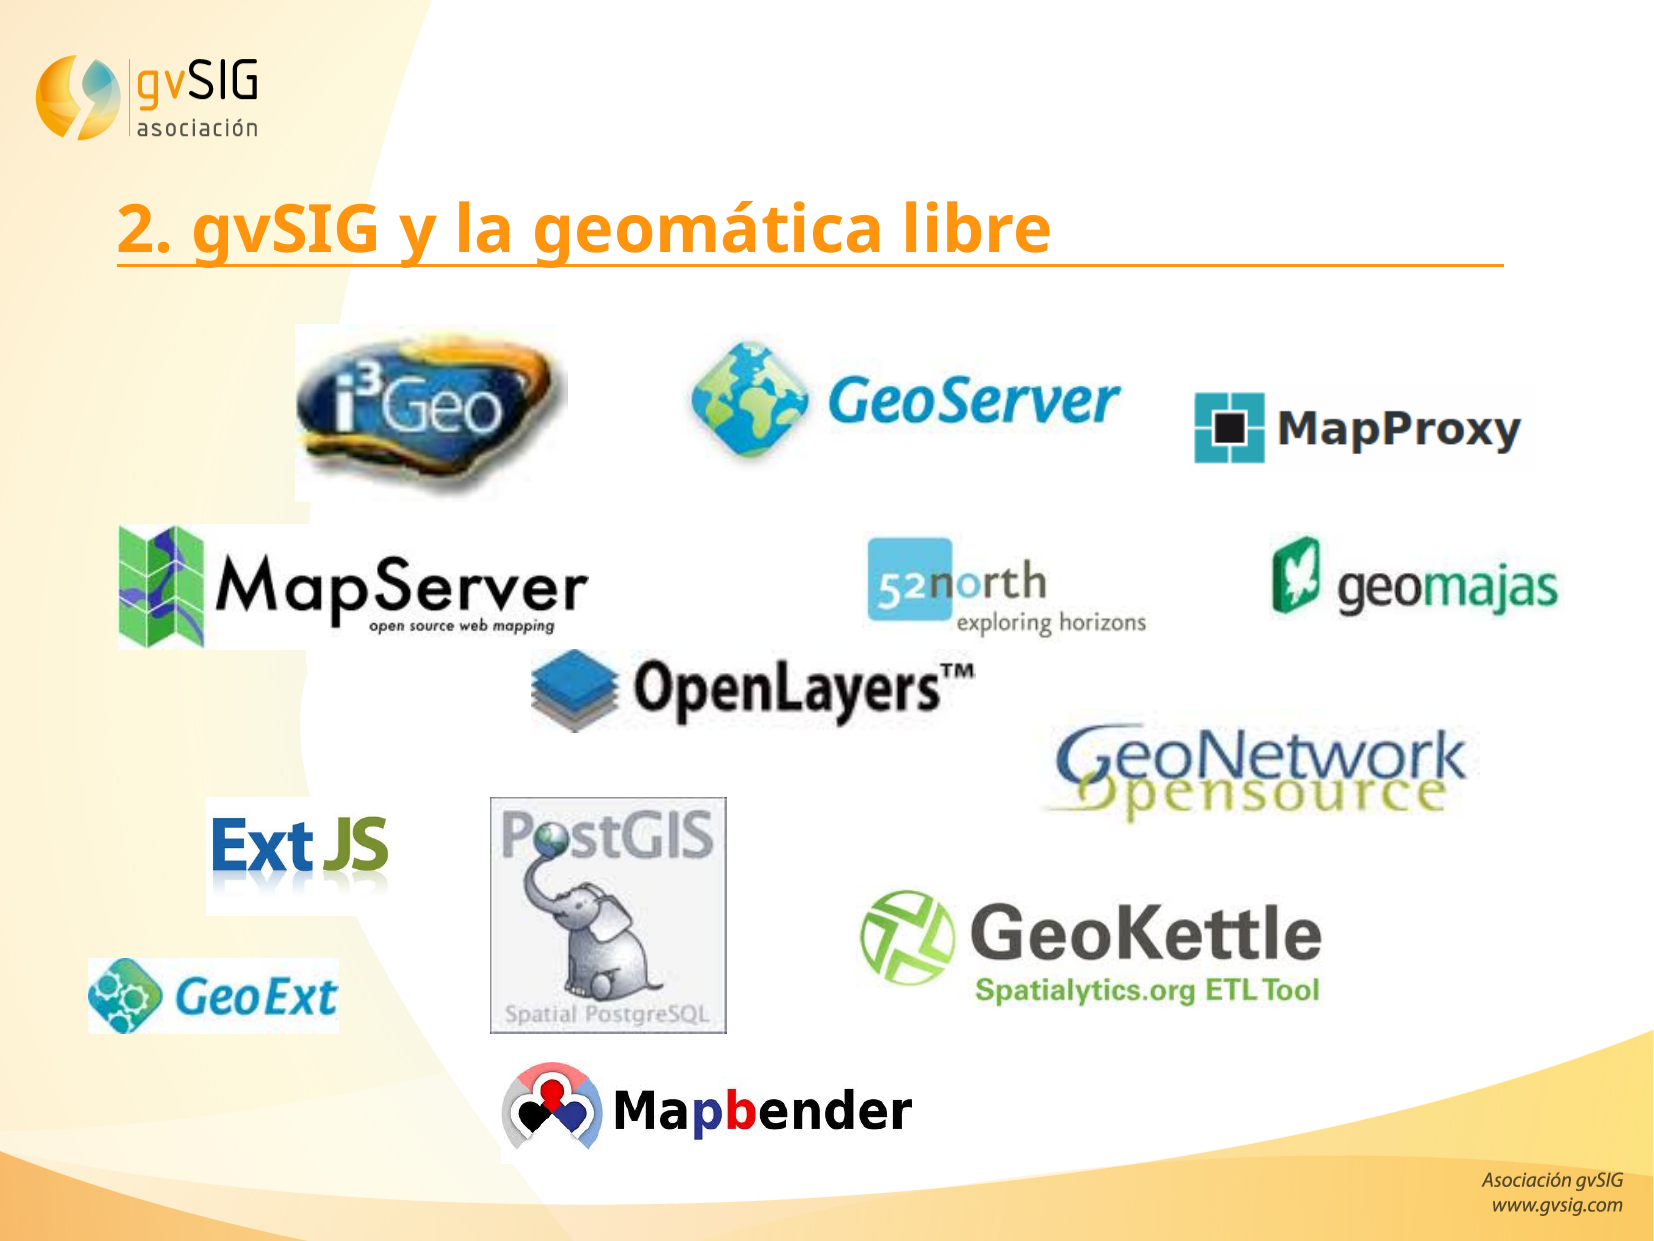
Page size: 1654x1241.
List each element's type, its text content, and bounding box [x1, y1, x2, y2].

title 2. gvSIG y la geomática libre [116, 177, 1605, 276]
picture [0, 0, 1654, 1241]
